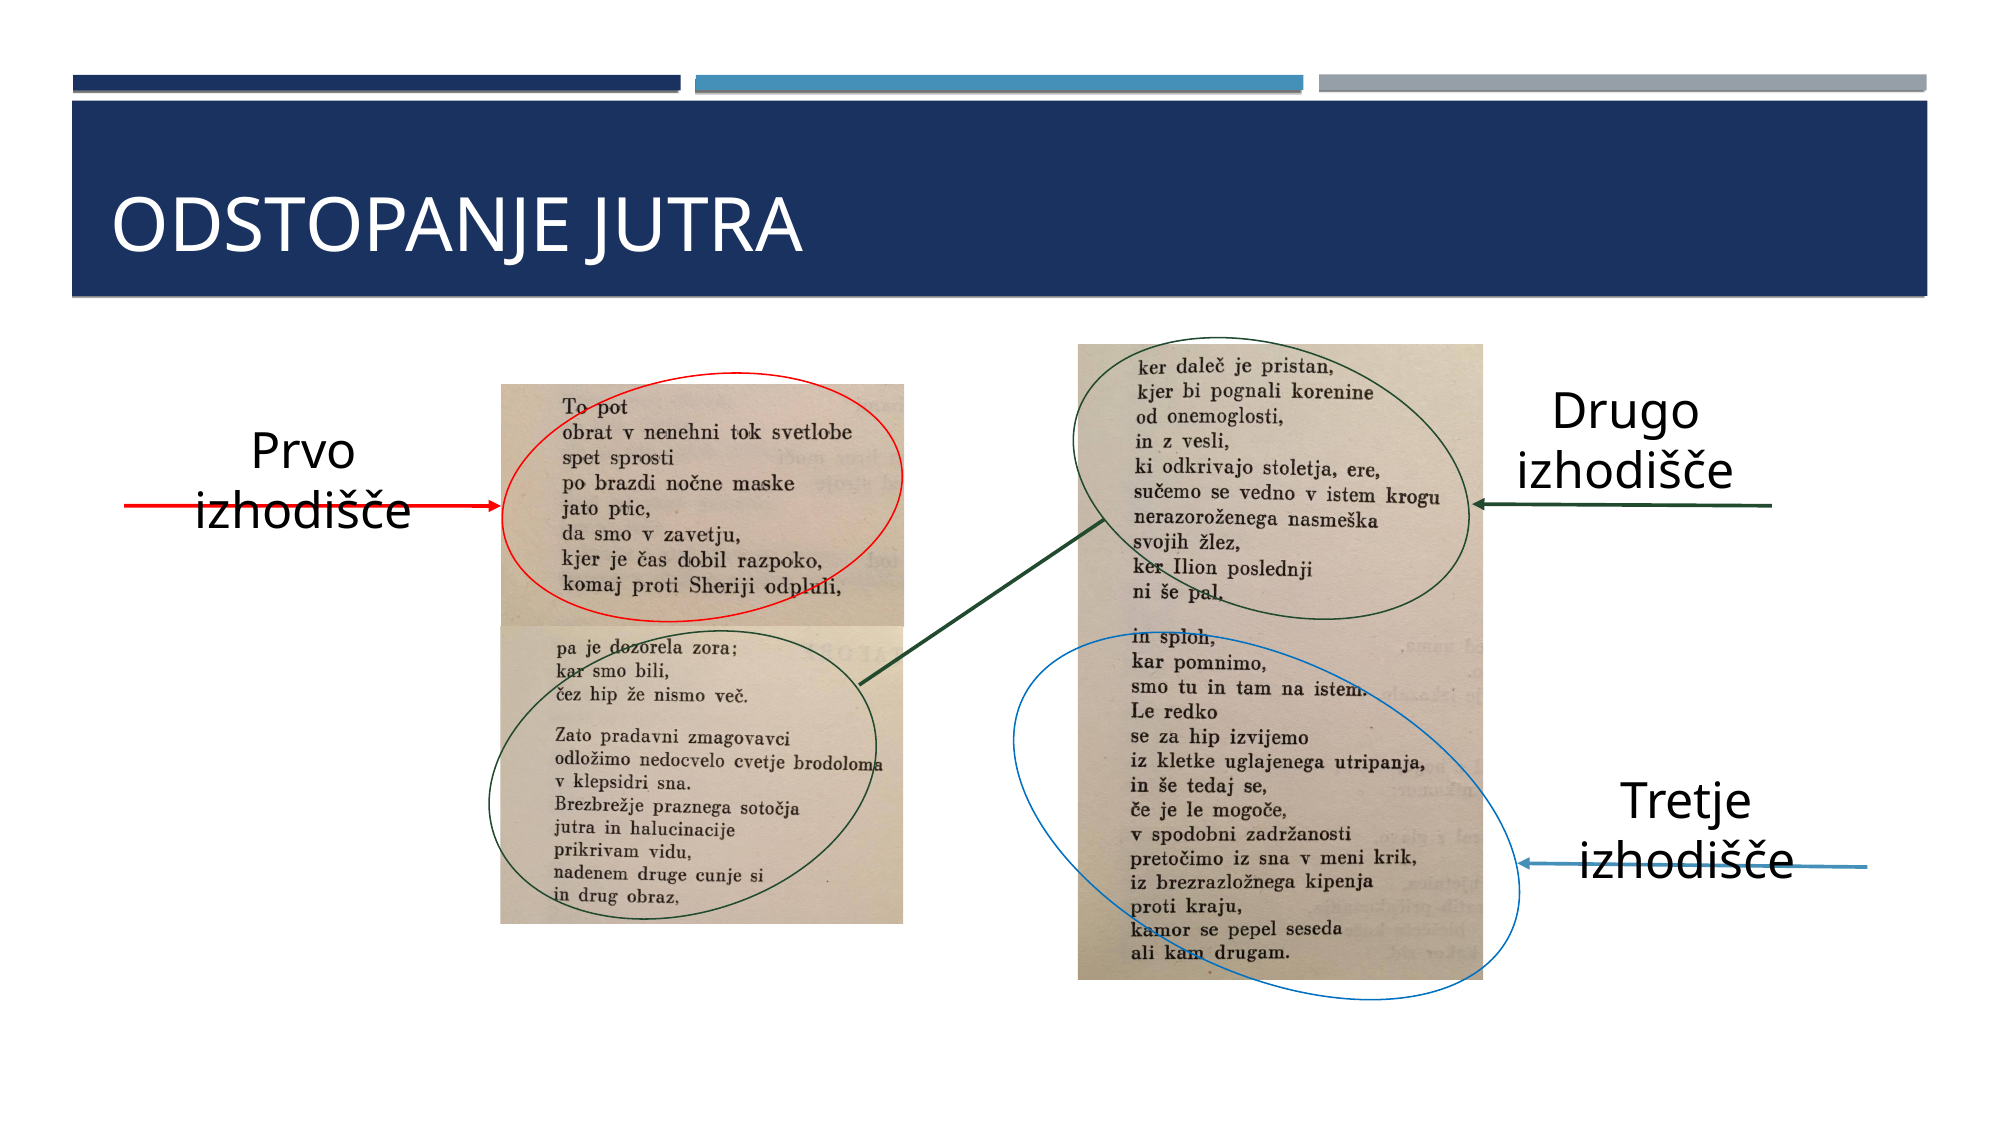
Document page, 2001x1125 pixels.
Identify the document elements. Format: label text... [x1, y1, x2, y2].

picture [1467, 969, 1484, 980]
picture [504, 384, 901, 620]
picture [500, 384, 905, 924]
picture [1077, 499, 1484, 792]
picture [1077, 873, 1250, 980]
picture [500, 632, 875, 918]
text_box Prvo izhodišče [269, 504, 285, 522]
picture [1077, 634, 1484, 980]
picture [1077, 474, 1101, 534]
picture [1077, 344, 1468, 618]
text_box Prvo izhodišče [124, 435, 484, 522]
picture [1077, 344, 1156, 409]
title Odstopanje jutra [95, 115, 1905, 282]
text_box Drugo izhodišče [1449, 377, 1802, 499]
picture [1285, 344, 1484, 450]
picture [501, 384, 645, 505]
text_box Tretje izhodišče [1506, 774, 1868, 883]
